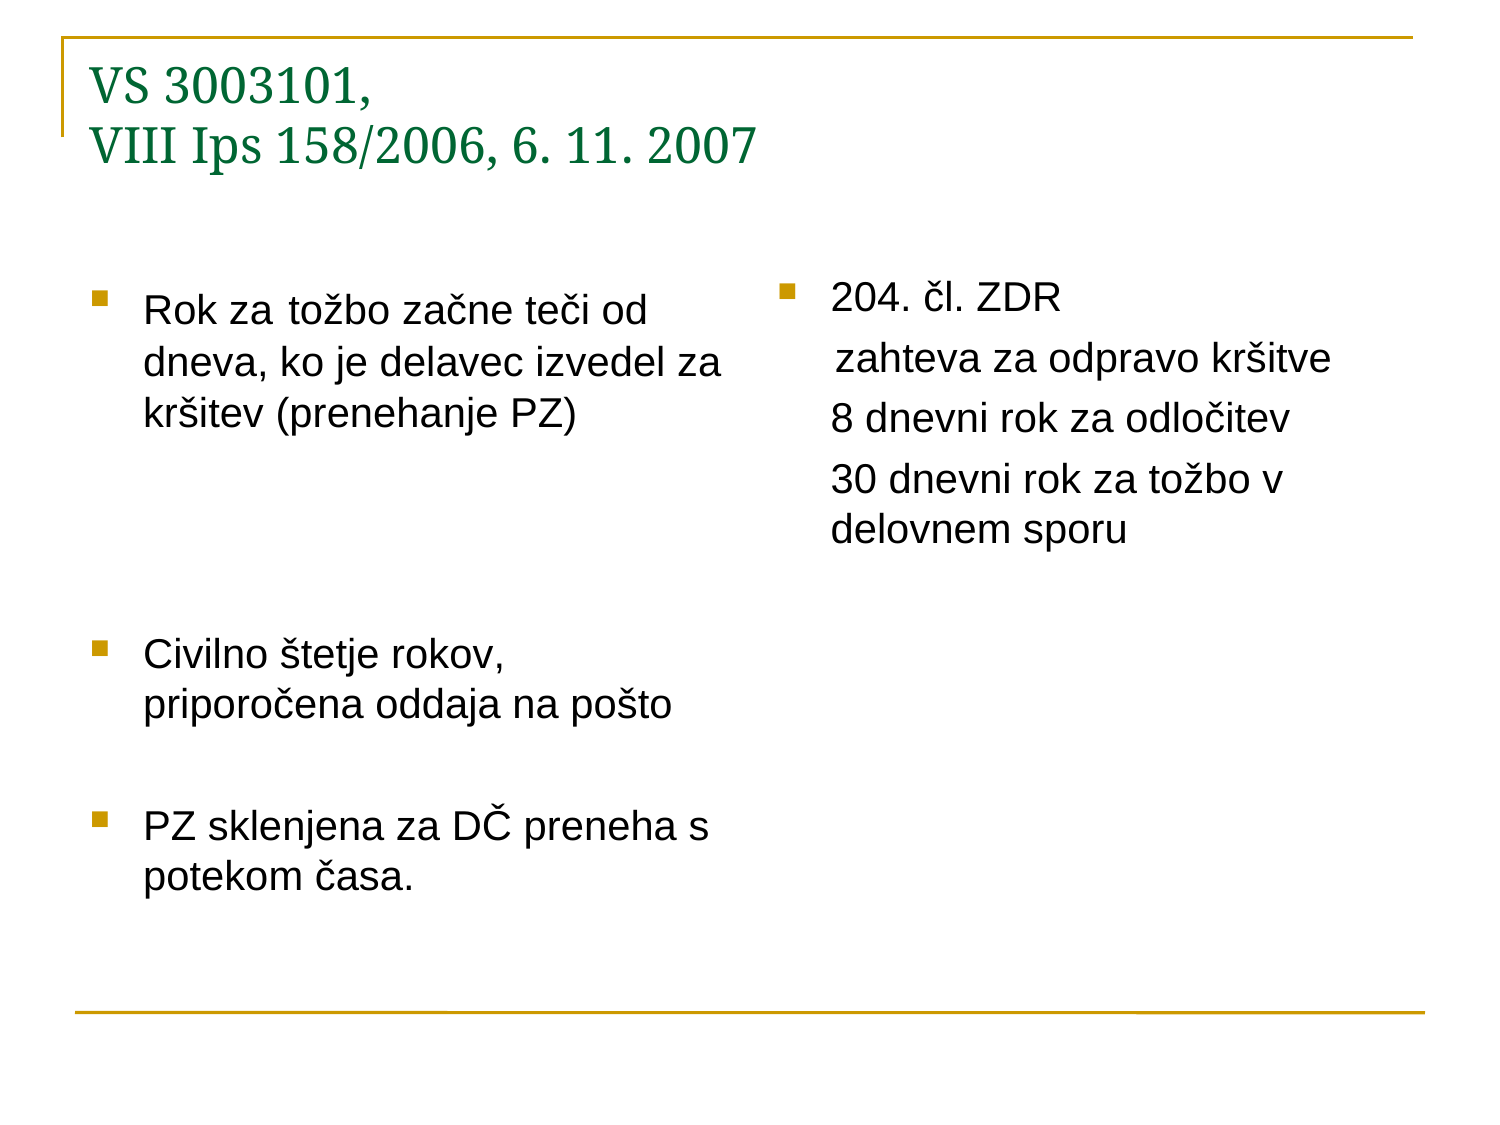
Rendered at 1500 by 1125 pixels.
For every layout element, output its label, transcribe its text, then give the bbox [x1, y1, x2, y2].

title VS 3003101, VIII Ips 158/2006, 6. 11. 2007 [75, 45, 1426, 233]
list Rok za tožbo začne teči od dneva, ko je delavec izvedel za kršitev (prenehanje PZ) Civilno štetje rokov, priporočena oddaja na pošto PZ sklenjena za DČ preneha s potekom časa. [75, 262, 738, 1006]
list 204. čl. ZDR zahteva za odpravo kršitve 8 dnevni rok za odločitev 30 dnevni rok za tožbo v delovnem sporu [762, 262, 1426, 1006]
